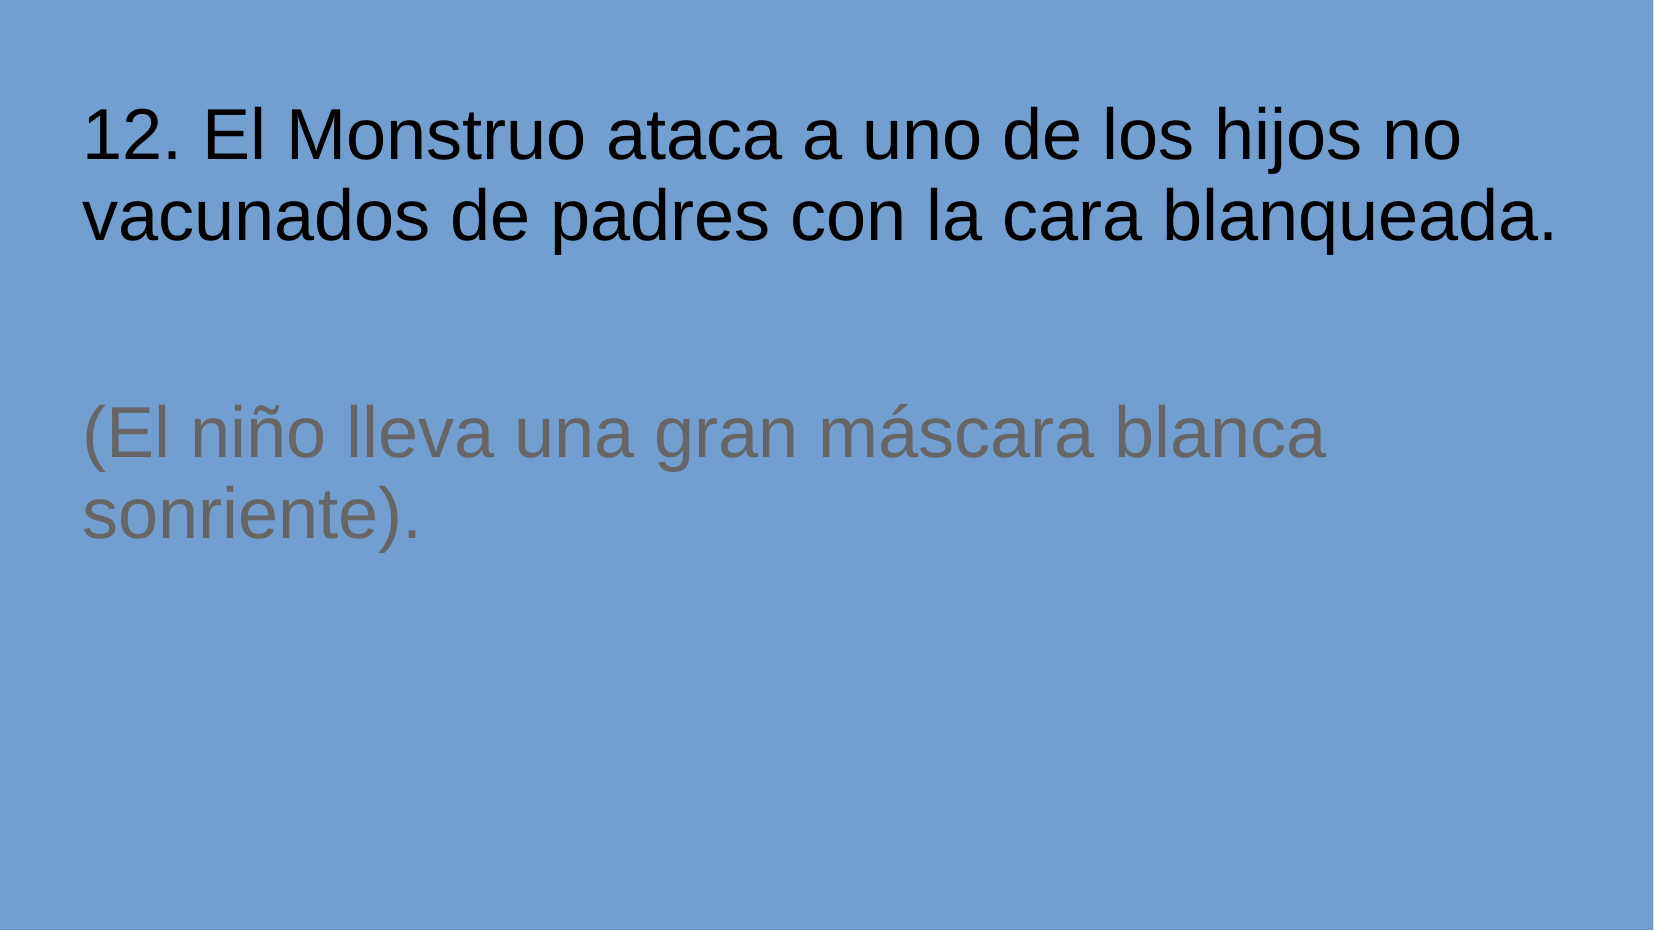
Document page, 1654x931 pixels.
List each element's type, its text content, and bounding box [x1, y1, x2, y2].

list 12. El Monstruo ataca a uno de los hijos no vacunados de padres con la cara blanqueada. (El niño lleva una gran máscara blanca sonriente). [82, 94, 1571, 634]
